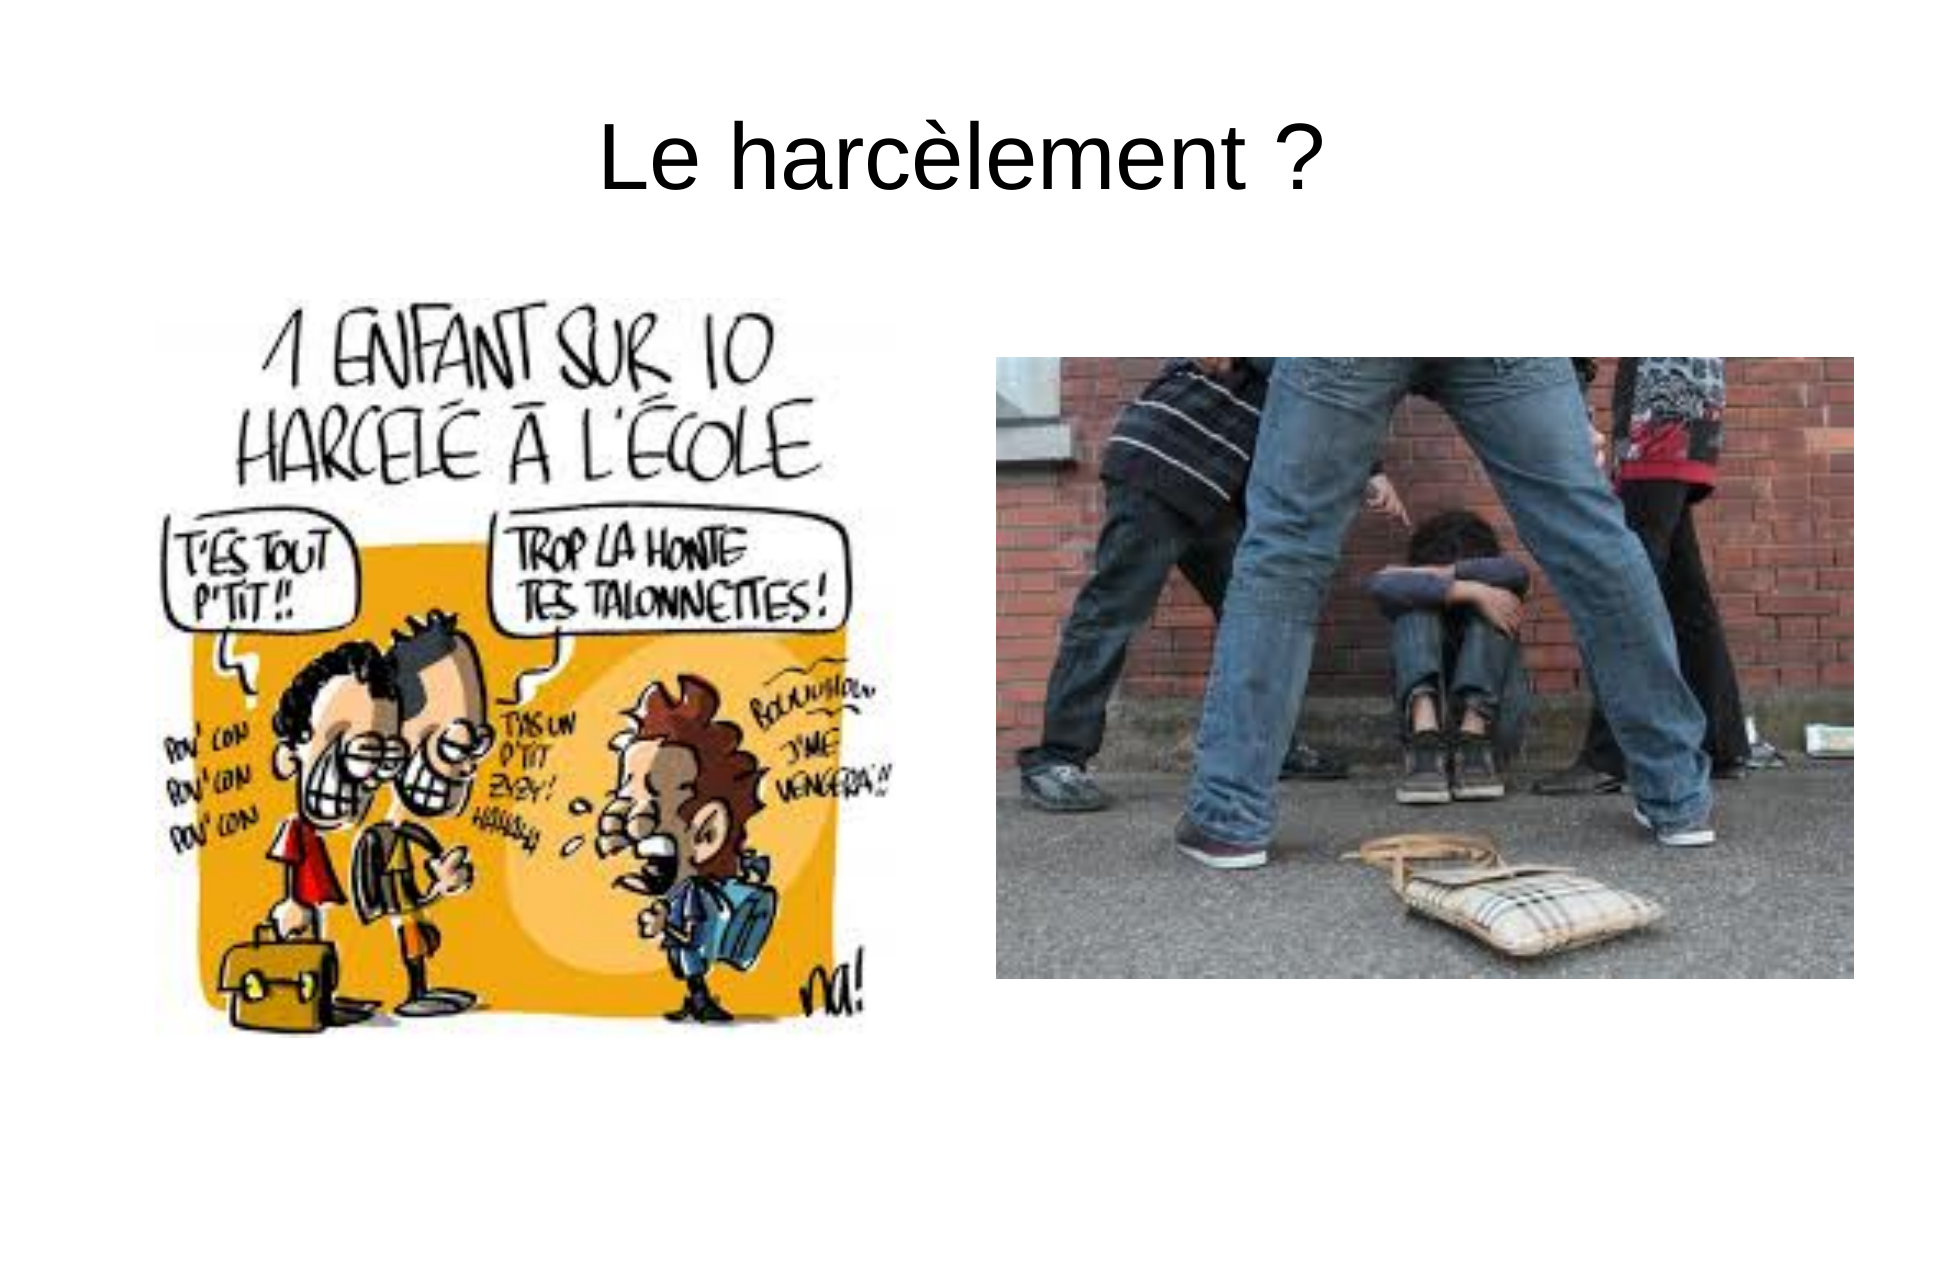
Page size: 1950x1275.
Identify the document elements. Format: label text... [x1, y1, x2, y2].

title Le harcèlement ? [97, 50, 1853, 264]
picture [155, 298, 896, 1038]
picture [996, 357, 1854, 979]
